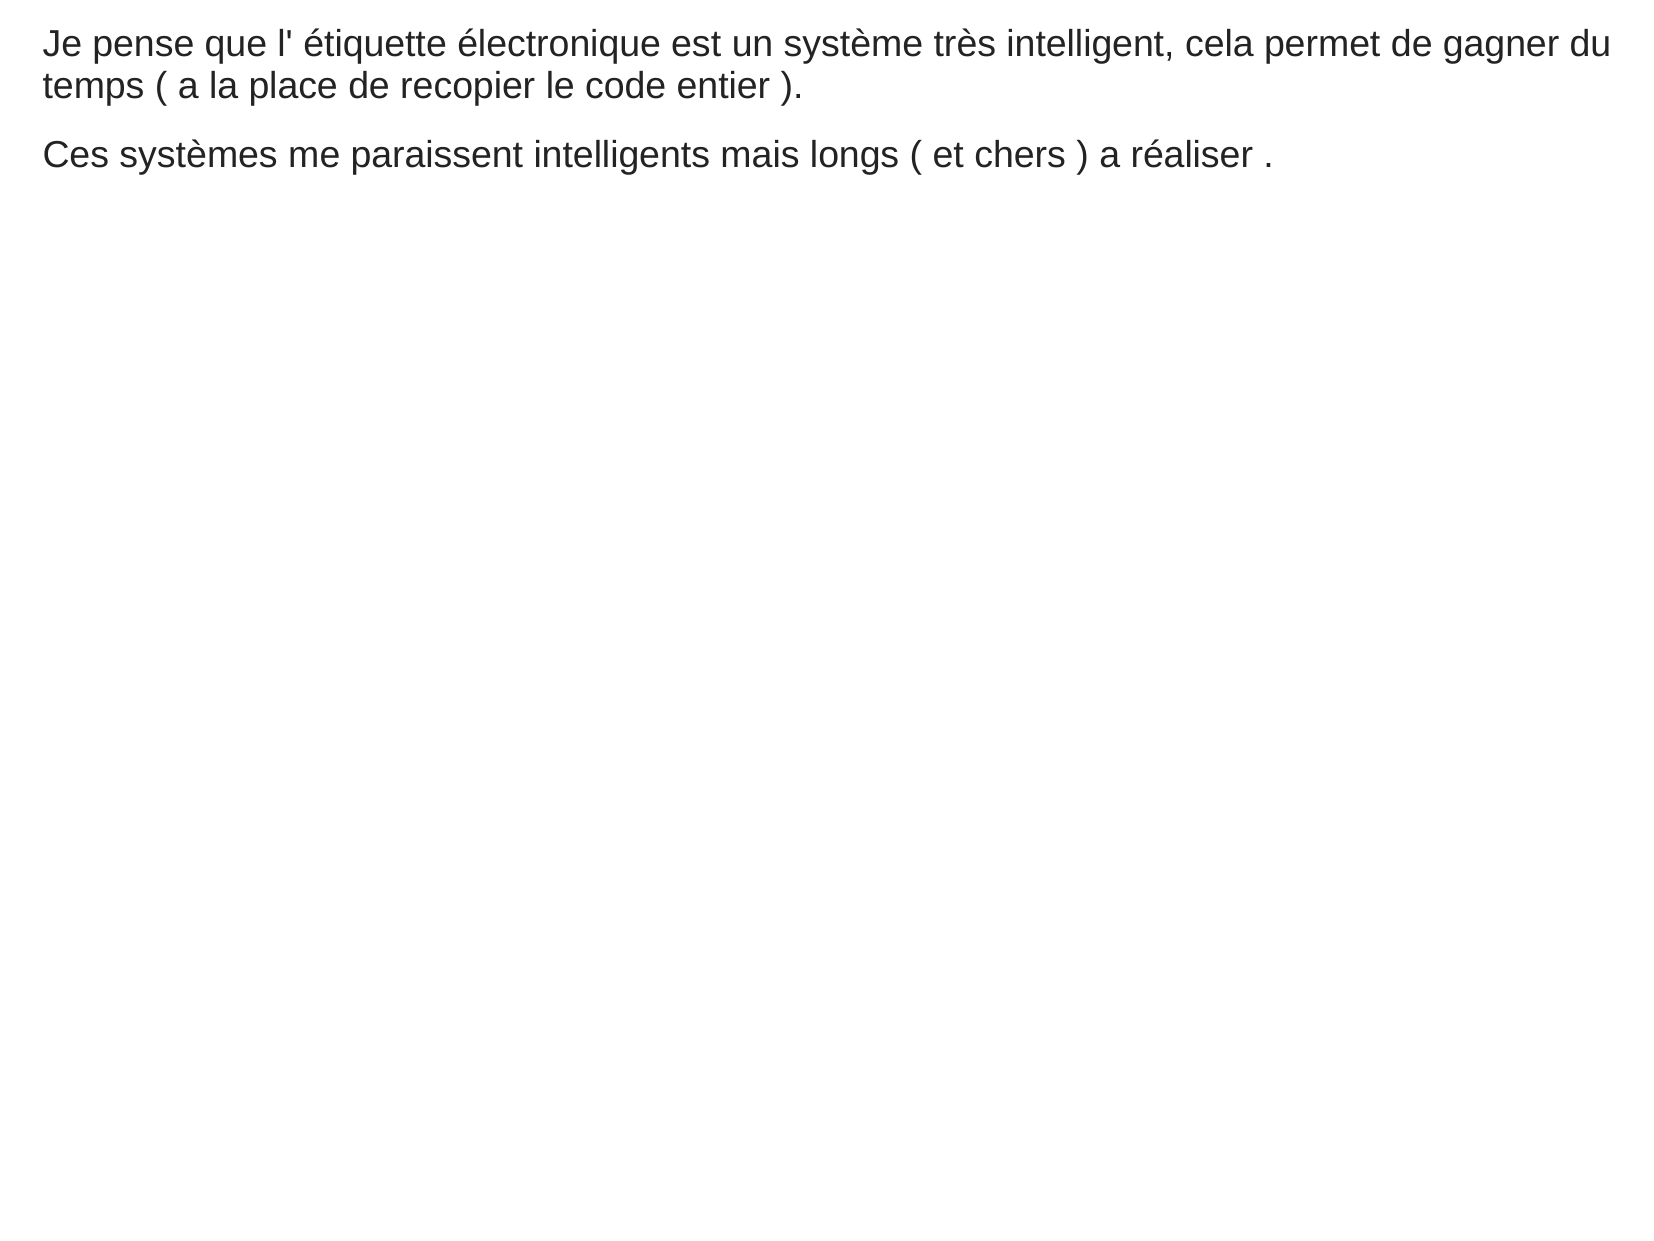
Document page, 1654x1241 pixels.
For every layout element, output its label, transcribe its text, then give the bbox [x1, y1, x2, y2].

text_box Je pense que l' étiquette électronique est un système très intelligent, cela permet de gagner du temps ( a la place de recopier le code entier ). Ces systèmes me paraissent intelligents mais longs ( et chers ) a réaliser . [27, 15, 1654, 870]
